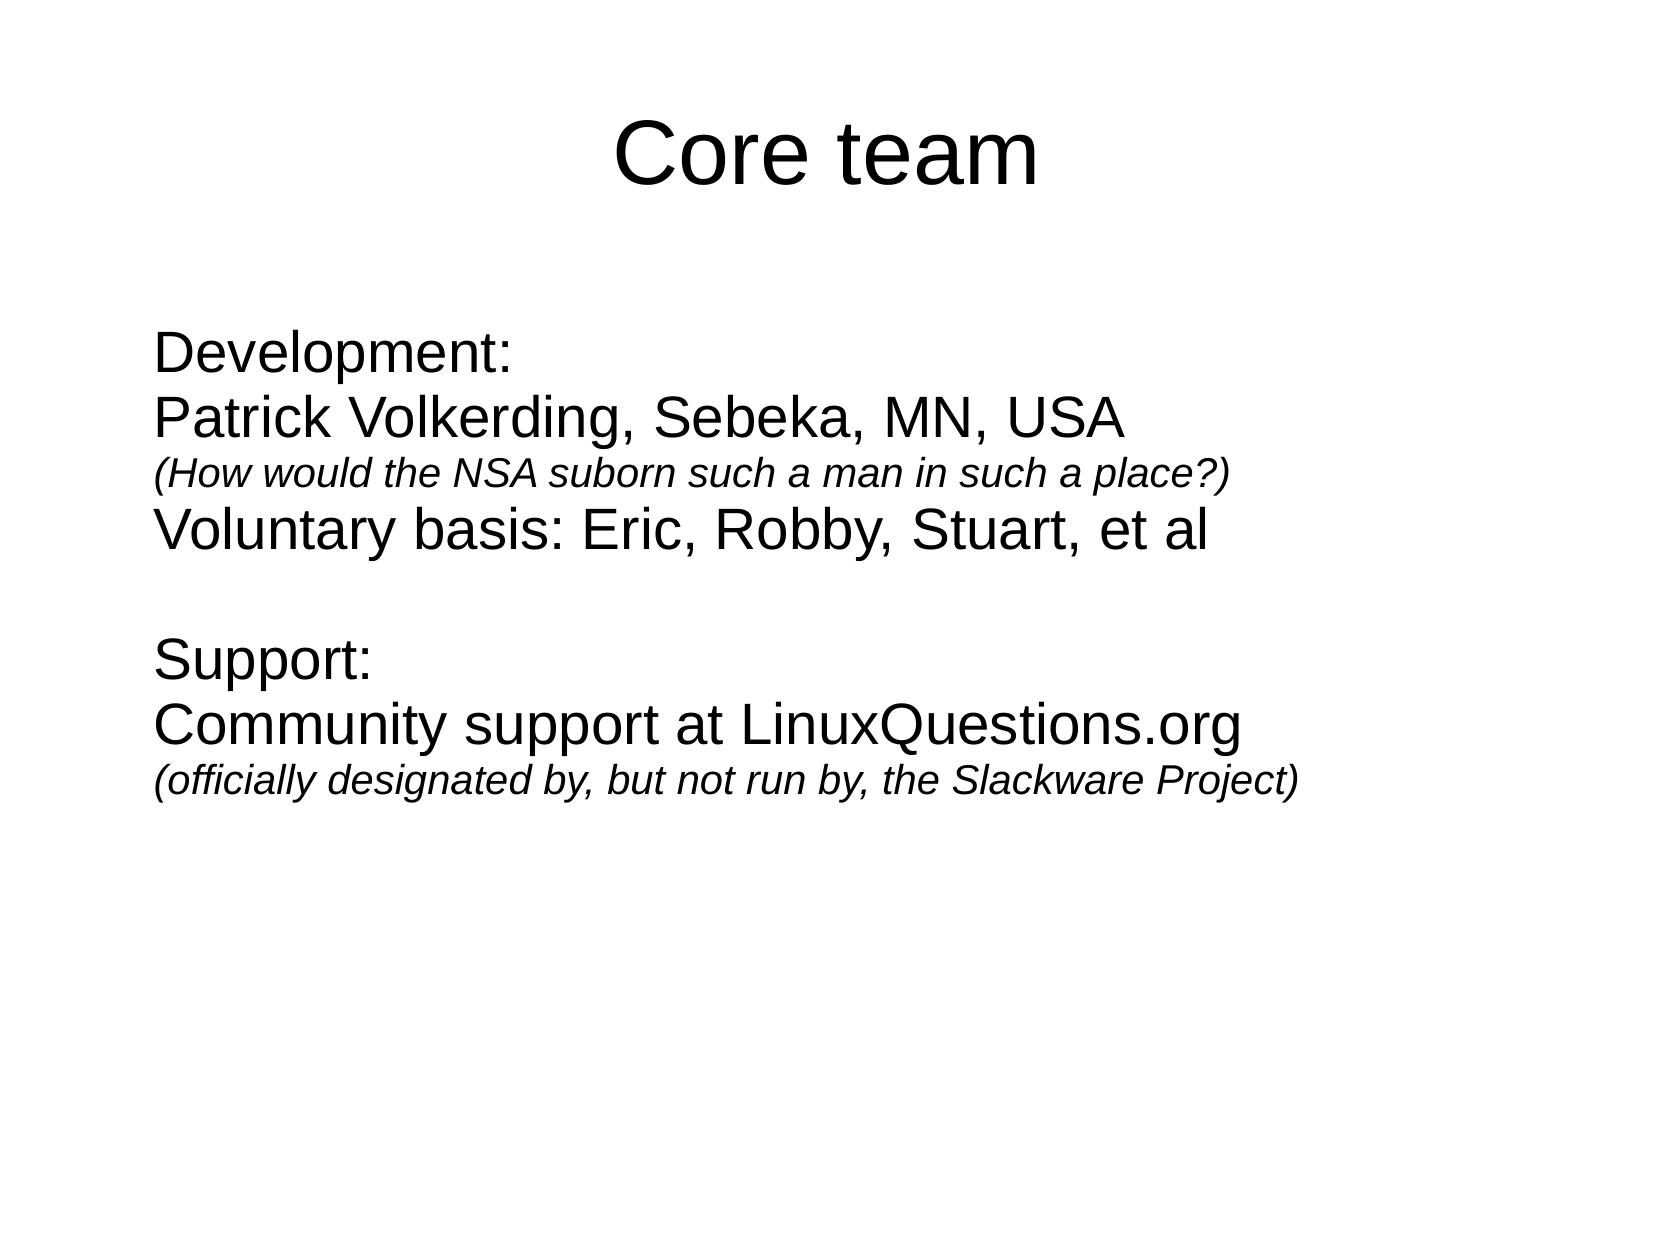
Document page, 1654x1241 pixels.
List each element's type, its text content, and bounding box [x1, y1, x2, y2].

title Core team [82, 49, 1571, 257]
text_box Development: Patrick Volkerding, Sebeka, MN, USA (How would the NSA suborn such a man in such a place?) Voluntary basis: Eric, Robby, Stuart, et al Support: Community support at LinuxQuestions.org (officially designated by, but not run by, the Slackware Project) [153, 320, 1489, 888]
